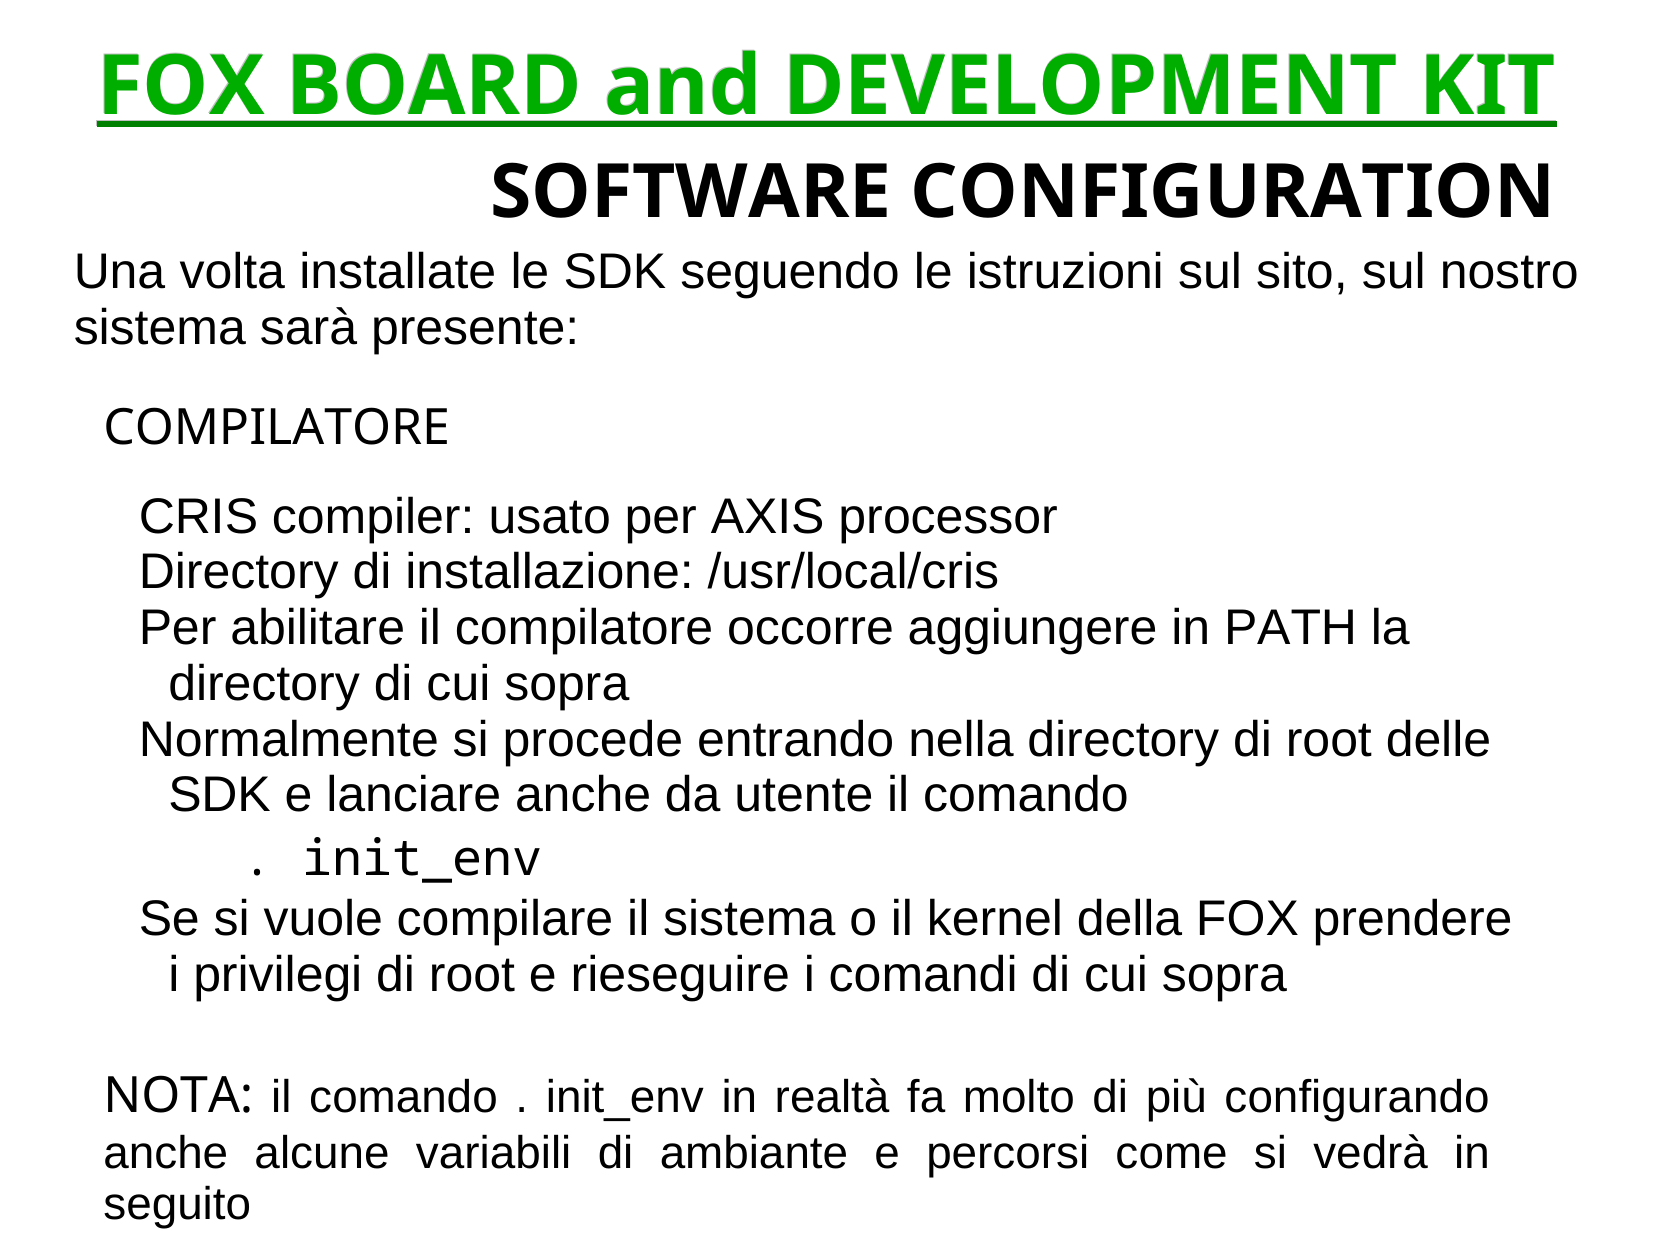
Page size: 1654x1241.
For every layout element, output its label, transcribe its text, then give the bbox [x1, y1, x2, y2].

text_box COMPILATORE CRIS compiler: usato per AXIS processor Directory di installazione: /usr/local/cris Per abilitare il compilatore occorre aggiungere in PATH la directory di cui sopra Normalmente si procede entrando nella directory di root delle SDK e lanciare anche da utente il comando . init_env Se si vuole compilare il sistema o il kernel della FOX prendere i privilegi di root e rieseguire i comandi di cui sopra [88, 383, 1536, 983]
text_box NOTA: il comando . init_env in realtà fa molto di più configurando anche alcune variabili di ambiante e percorsi come si vedrà in seguito [88, 1051, 1506, 1176]
text_box Una volta installate le SDK seguendo le istruzioni sul sito, sul nostro sistema sarà presente: [59, 236, 1595, 363]
text_box SOFTWARE CONFIGURATION [383, 129, 1571, 232]
text_box FOX BOARD and DEVELOPMENT KIT [0, 17, 1654, 137]
